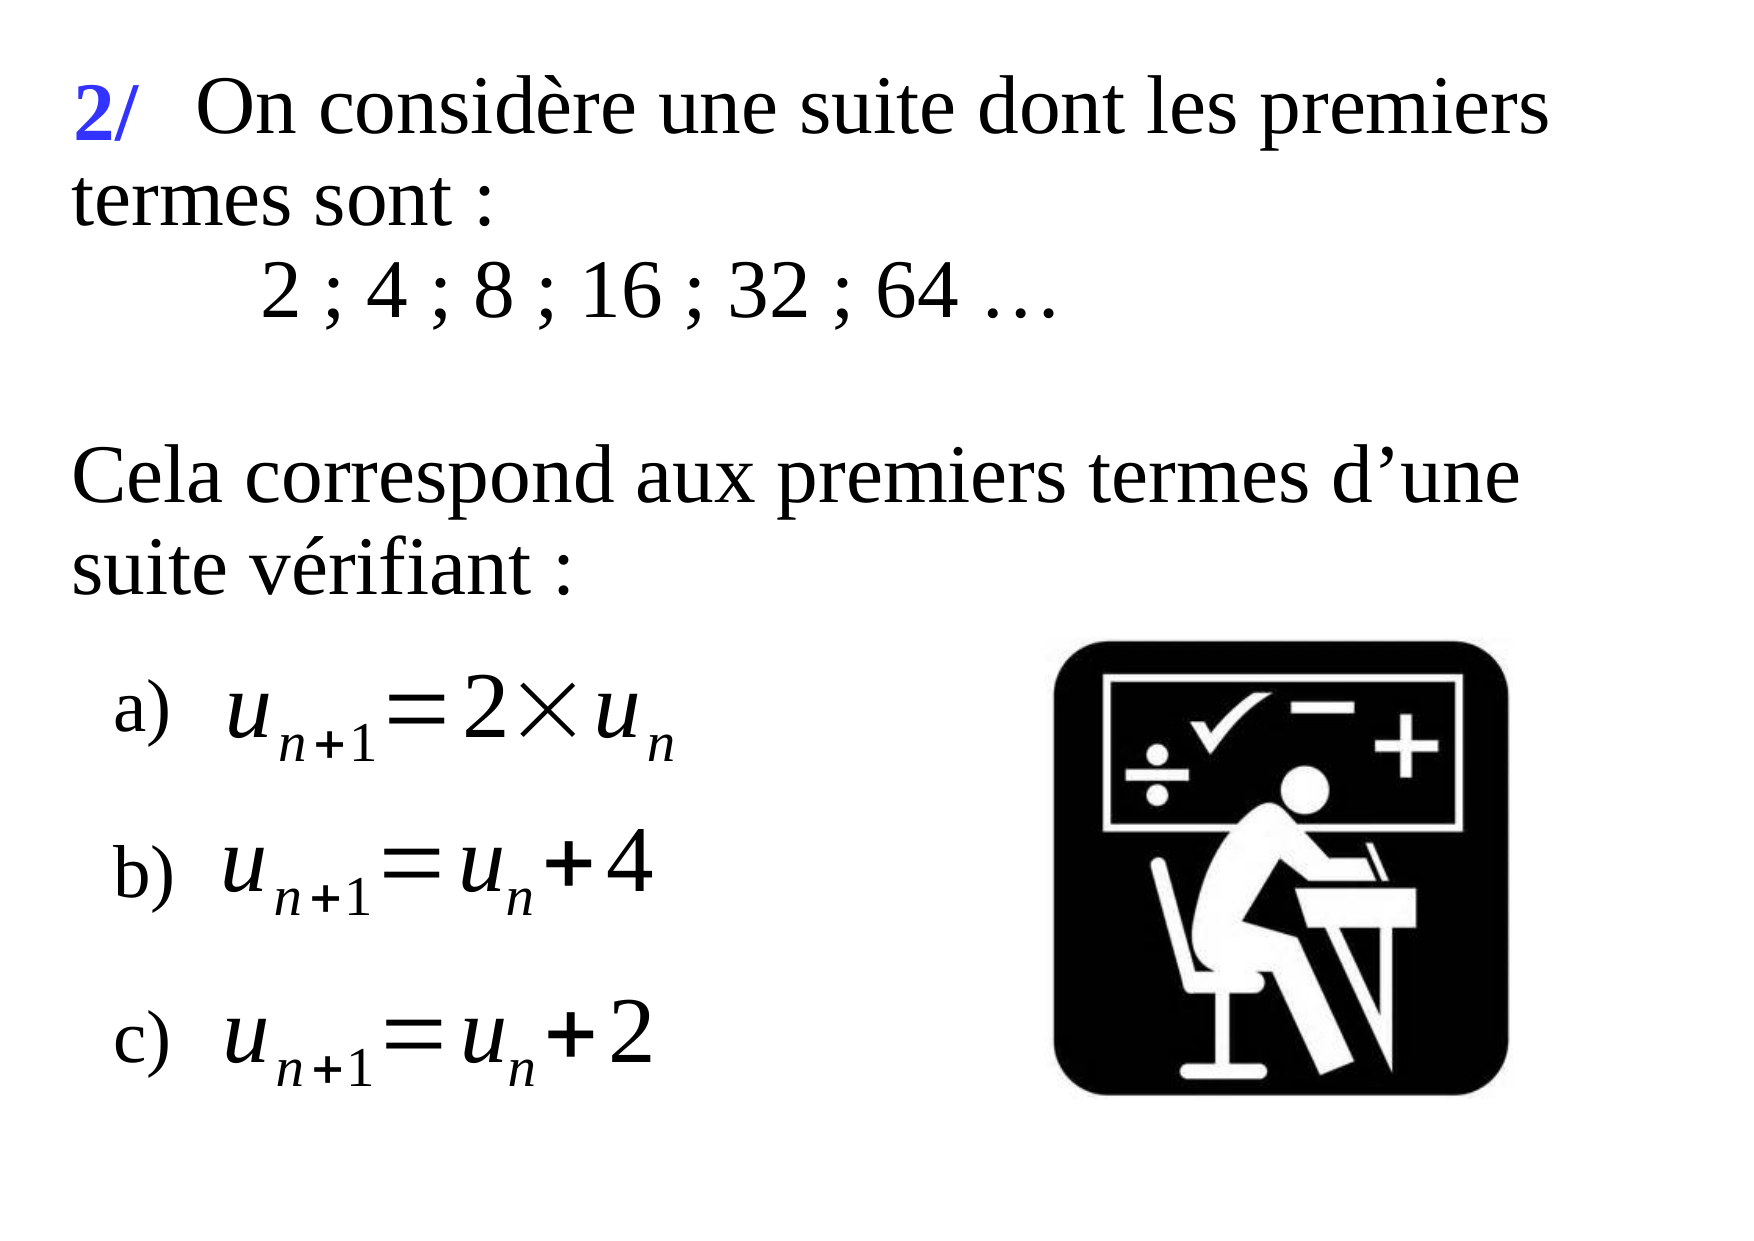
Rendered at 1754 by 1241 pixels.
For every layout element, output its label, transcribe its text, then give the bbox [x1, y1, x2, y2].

chart [200, 655, 697, 774]
text_box [578, 301, 609, 373]
chart [196, 809, 680, 928]
picture [1045, 637, 1513, 1099]
text_box a) b) c) [98, 656, 402, 1087]
text_box 2/ [59, 59, 154, 167]
text_box On considère une suite dont les premiers termes sont : 2 ; 4 ; 8 ; 16 ; 32 ; 64 … Cela correspond aux premiers termes d’une suite vérifiant : [56, 51, 1589, 621]
chart [198, 980, 680, 1099]
